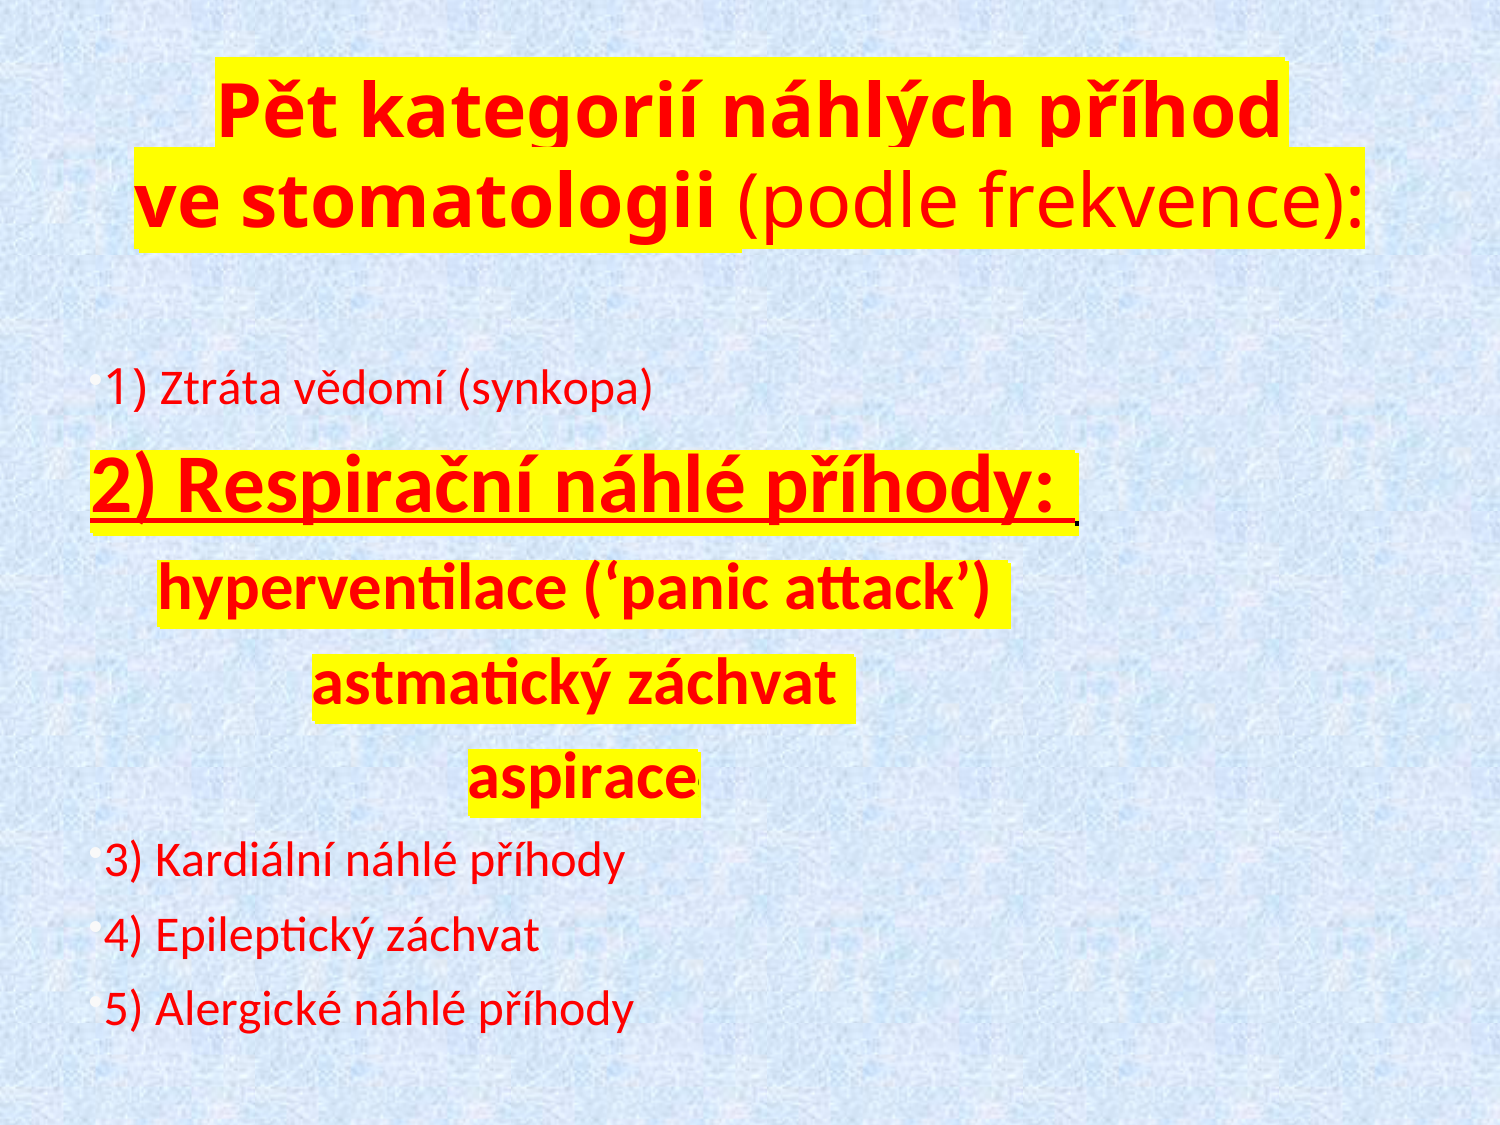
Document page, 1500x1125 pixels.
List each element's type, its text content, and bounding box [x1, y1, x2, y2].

list 1) Ztráta vědomí (synkopa) 2) Respirační náhlé příhody: hyperventilace (‘panic attack’) astmatický záchvat aspirace 3) Kardiální náhlé příhody 4) Epileptický záchvat 5) Alergické náhlé příhody [75, 262, 1426, 1052]
title Pět kategorií náhlých příhod ve stomatologii (podle frekvence): [75, 42, 1426, 262]
